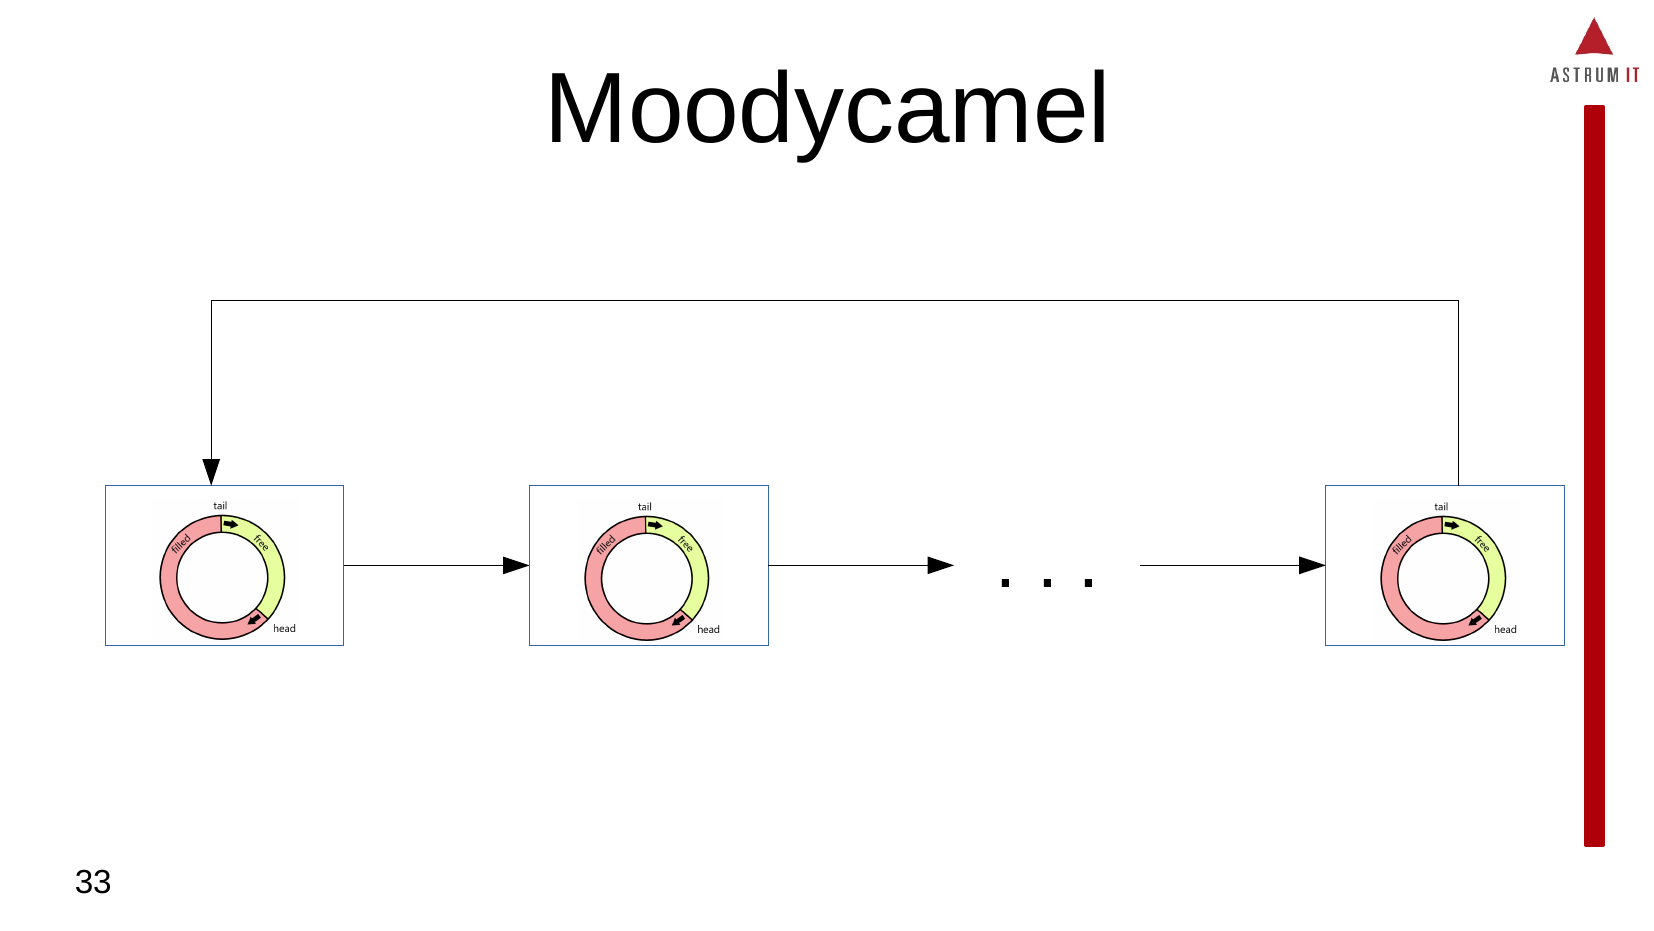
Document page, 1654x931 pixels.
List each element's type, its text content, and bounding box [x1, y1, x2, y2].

text_box . . . [980, 512, 1127, 613]
title Moodycamel [114, 30, 1541, 186]
picture [1550, 17, 1639, 82]
text_box [529, 485, 769, 646]
picture [1374, 499, 1520, 646]
picture [153, 498, 299, 644]
text_box [105, 485, 344, 646]
picture [578, 499, 723, 646]
text_box [1325, 485, 1565, 646]
